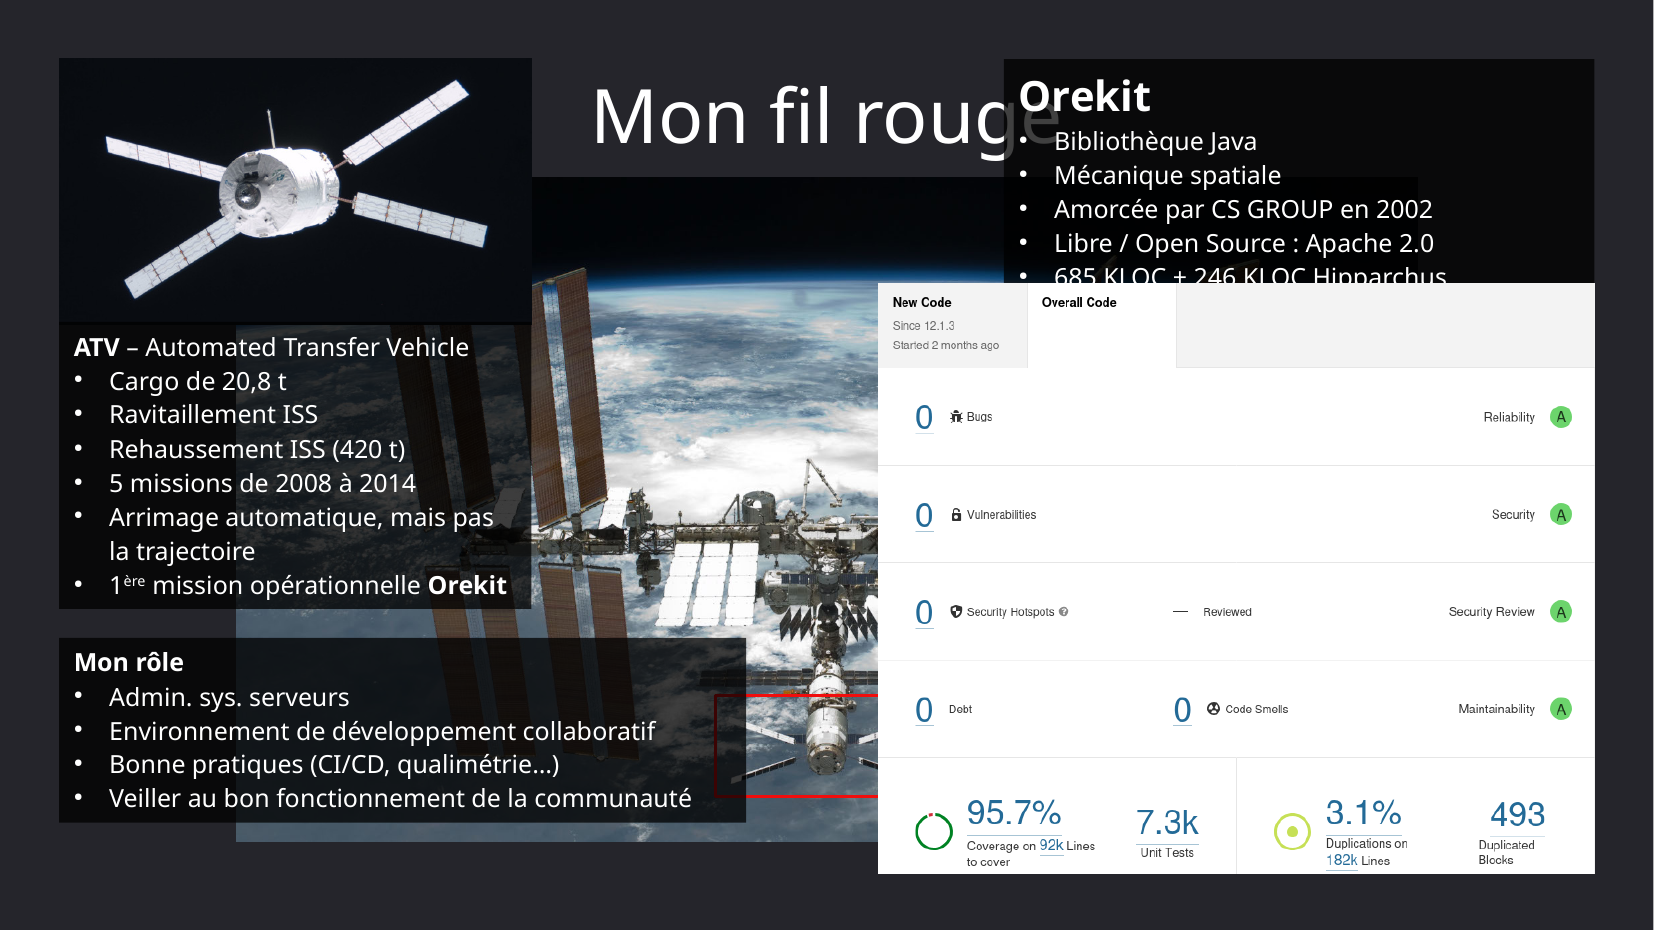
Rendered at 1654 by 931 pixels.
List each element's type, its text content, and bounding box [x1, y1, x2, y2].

text_box ATV – Automated Transfer Vehicle Cargo de 20,8 t Ravitaillement ISS Rehaussement ISS (420 t) 5 missions de 2008 à 2014 Arrimage automatique, mais pas la trajectoire 1ère mission opérationnelle Orekit [59, 321, 532, 609]
text_box Mon rôle Admin. sys. serveurs Environnement de développement collaboratif Bonne pratiques (CI/CD, qualimétrie…) Veiller au bon fonctionnement de la communauté [59, 637, 747, 823]
text_box Orekit Bibliothèque Java Mécanique spatiale Amorcée par CS GROUP en 2002 Libre / Open Source : Apache 2.0 685 KLOC + 246 KLOC Hipparchus Projet devenu communautaire Gouvernance ouverte 11 entités au comité de pilotage 10 committers externes (i.e. hors CS) 3 release managers externes (sur 6) Nombreux contributeurs ponctuels (89 auteurs de commits) [1003, 59, 1595, 283]
title Mon fil rouge [82, 37, 1571, 177]
picture [59, 58, 1595, 875]
